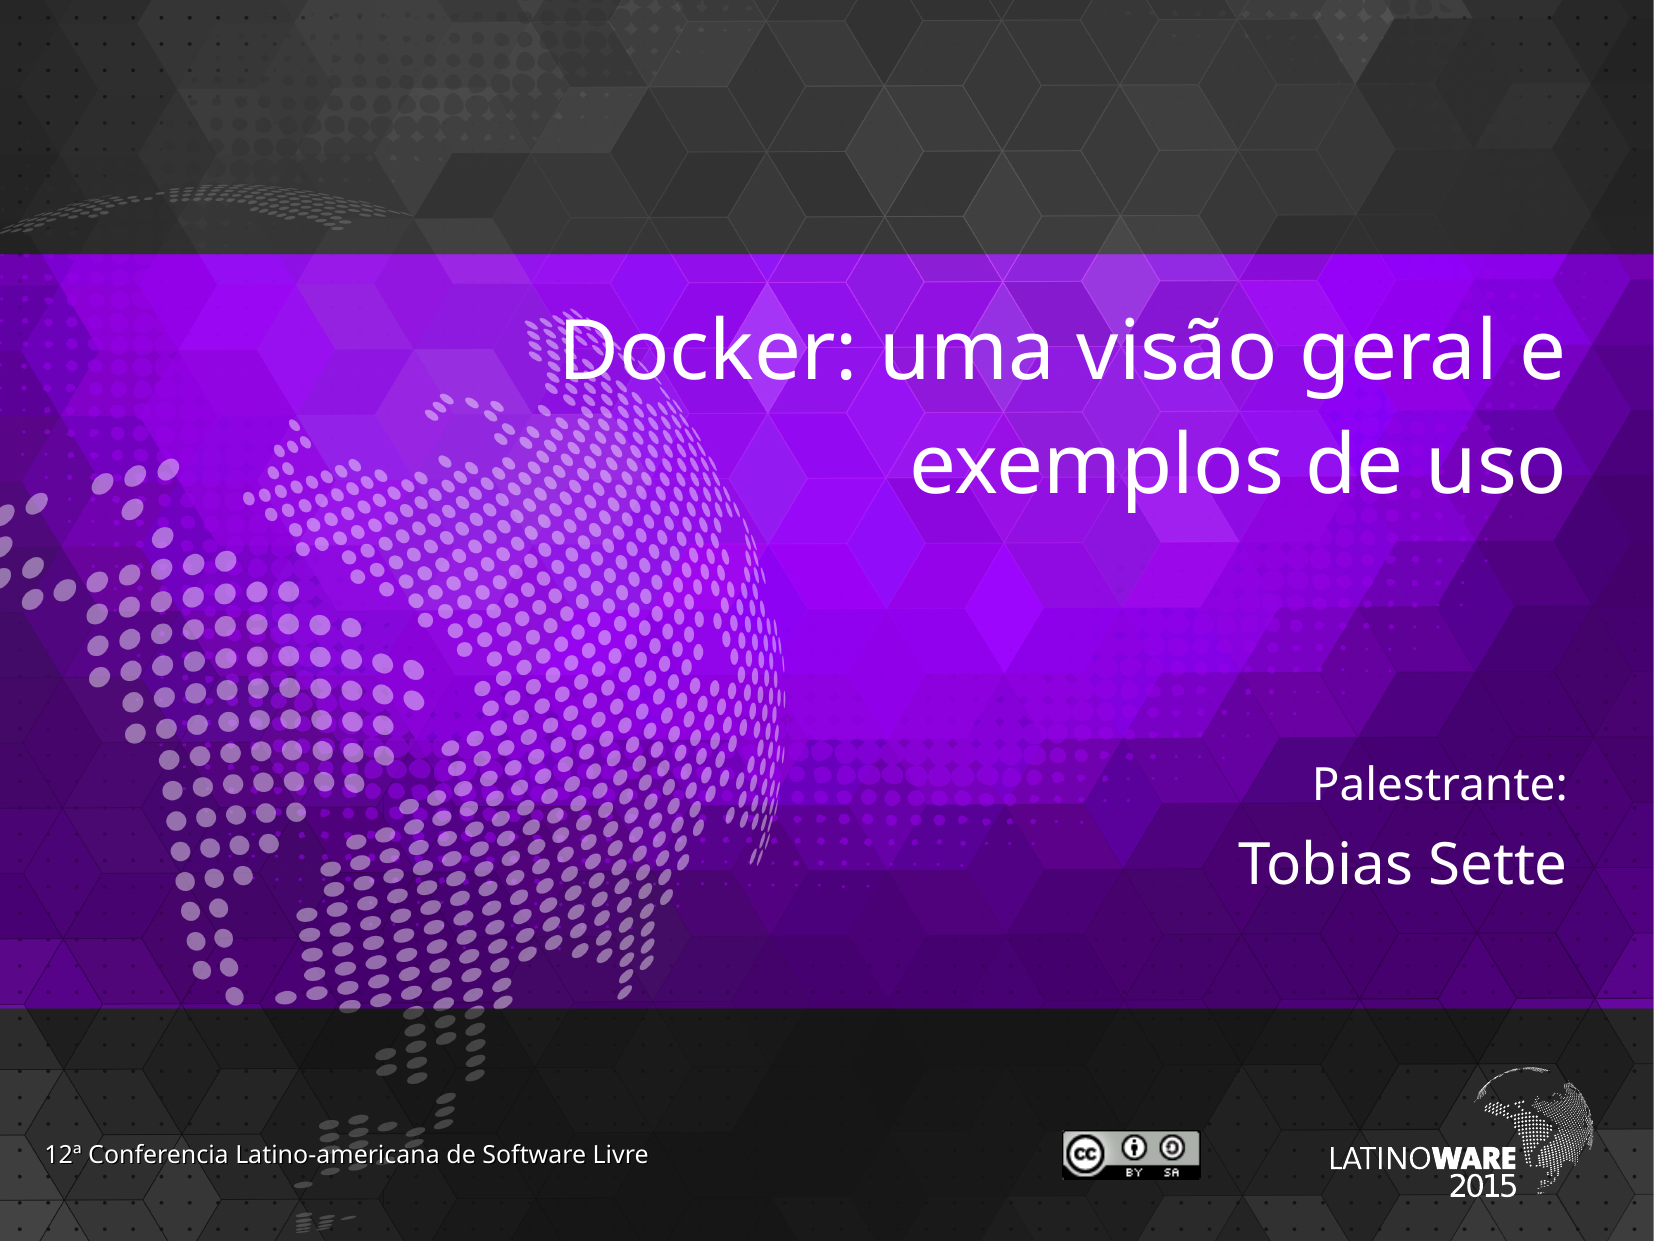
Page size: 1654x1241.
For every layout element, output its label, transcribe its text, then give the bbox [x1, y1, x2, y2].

text_box Palestrante: [413, 744, 1583, 815]
text_box 12ª Conferencia Latino-americana de Software Livre [29, 1129, 1128, 1188]
text_box Tobias Sette [413, 815, 1583, 910]
picture [0, 0, 1654, 1241]
text_box Docker: uma visão geral e exemplos de uso [413, 283, 1583, 493]
